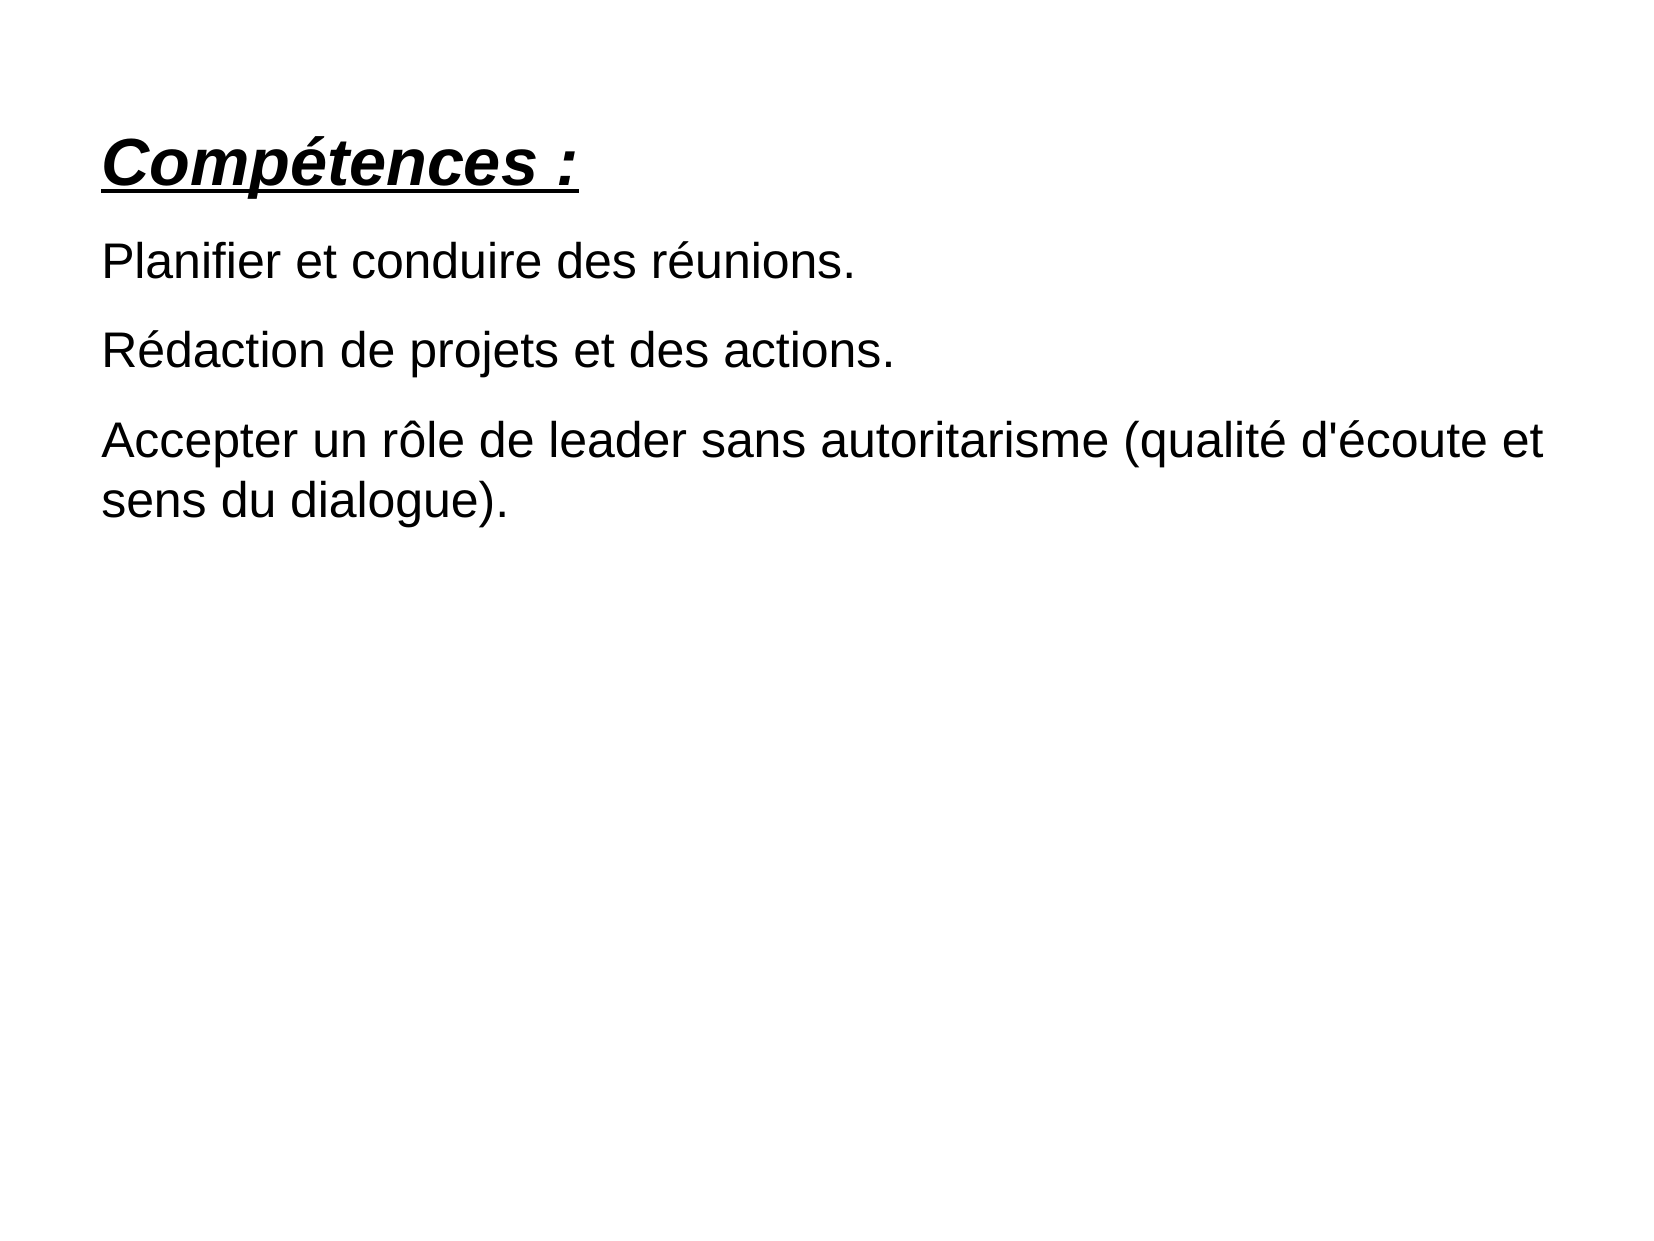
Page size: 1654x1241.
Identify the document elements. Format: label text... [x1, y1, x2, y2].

text_box Compétences : Planifier et conduire des réunions. Rédaction de projets et des actions. Accepter un rôle de leader sans autoritarisme (qualité d'écoute et sens du dialogue). [101, 118, 1590, 716]
